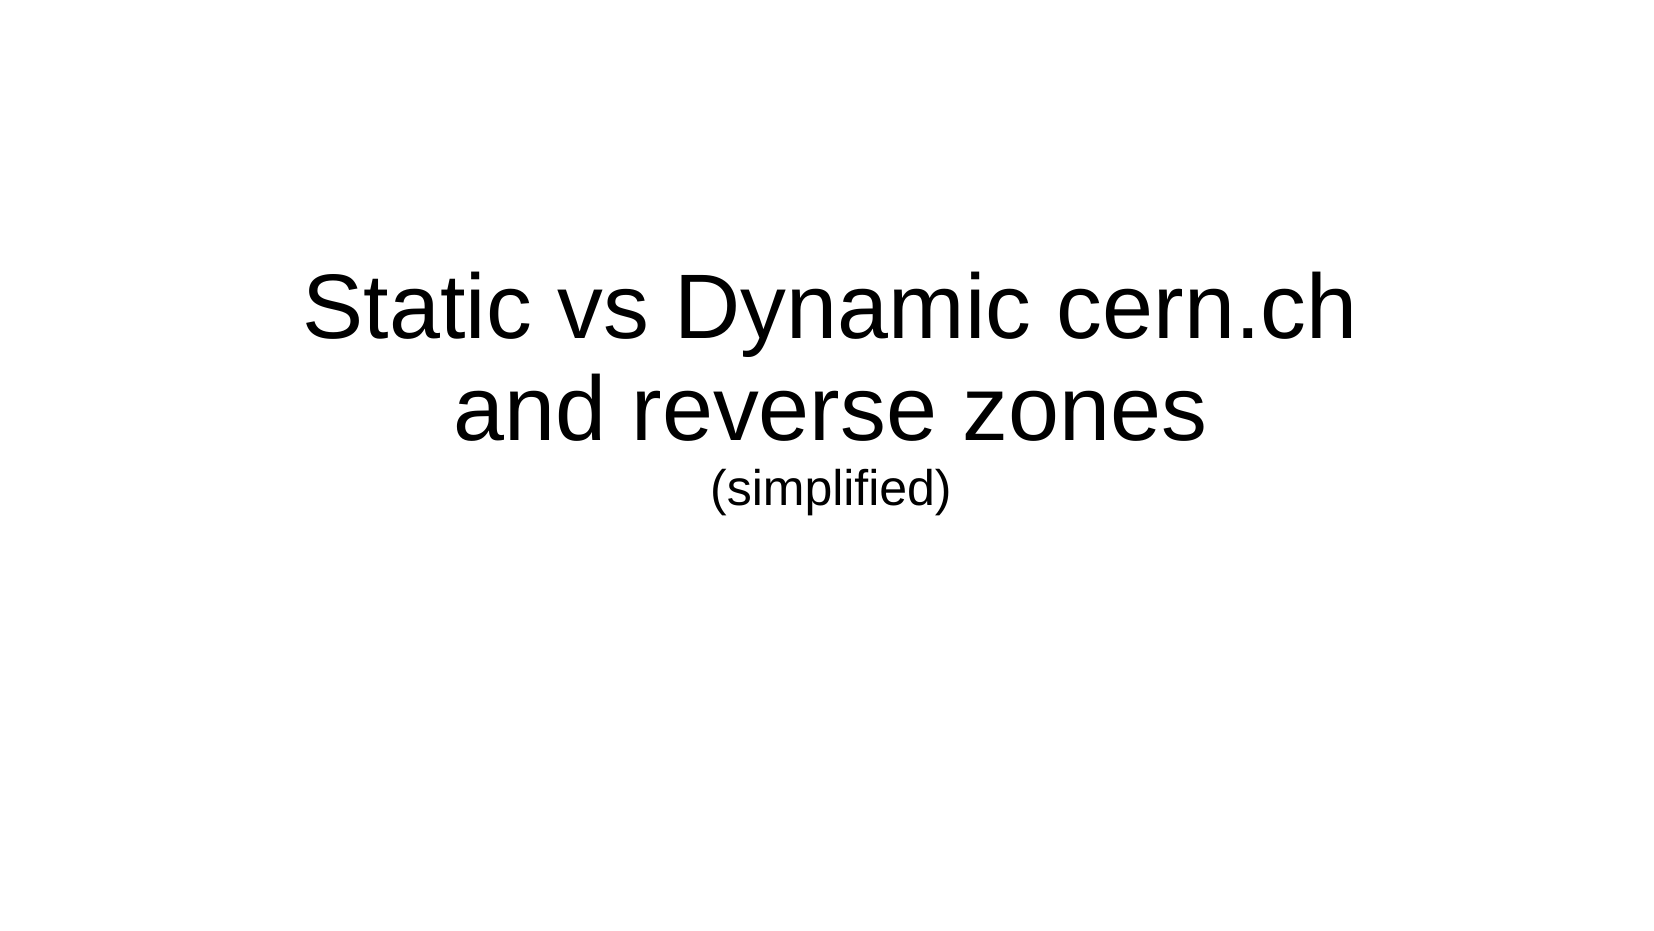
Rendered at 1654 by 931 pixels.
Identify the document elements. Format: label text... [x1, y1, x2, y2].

title Static vs Dynamic cern.ch and reverse zones (simplified) [86, 255, 1576, 516]
